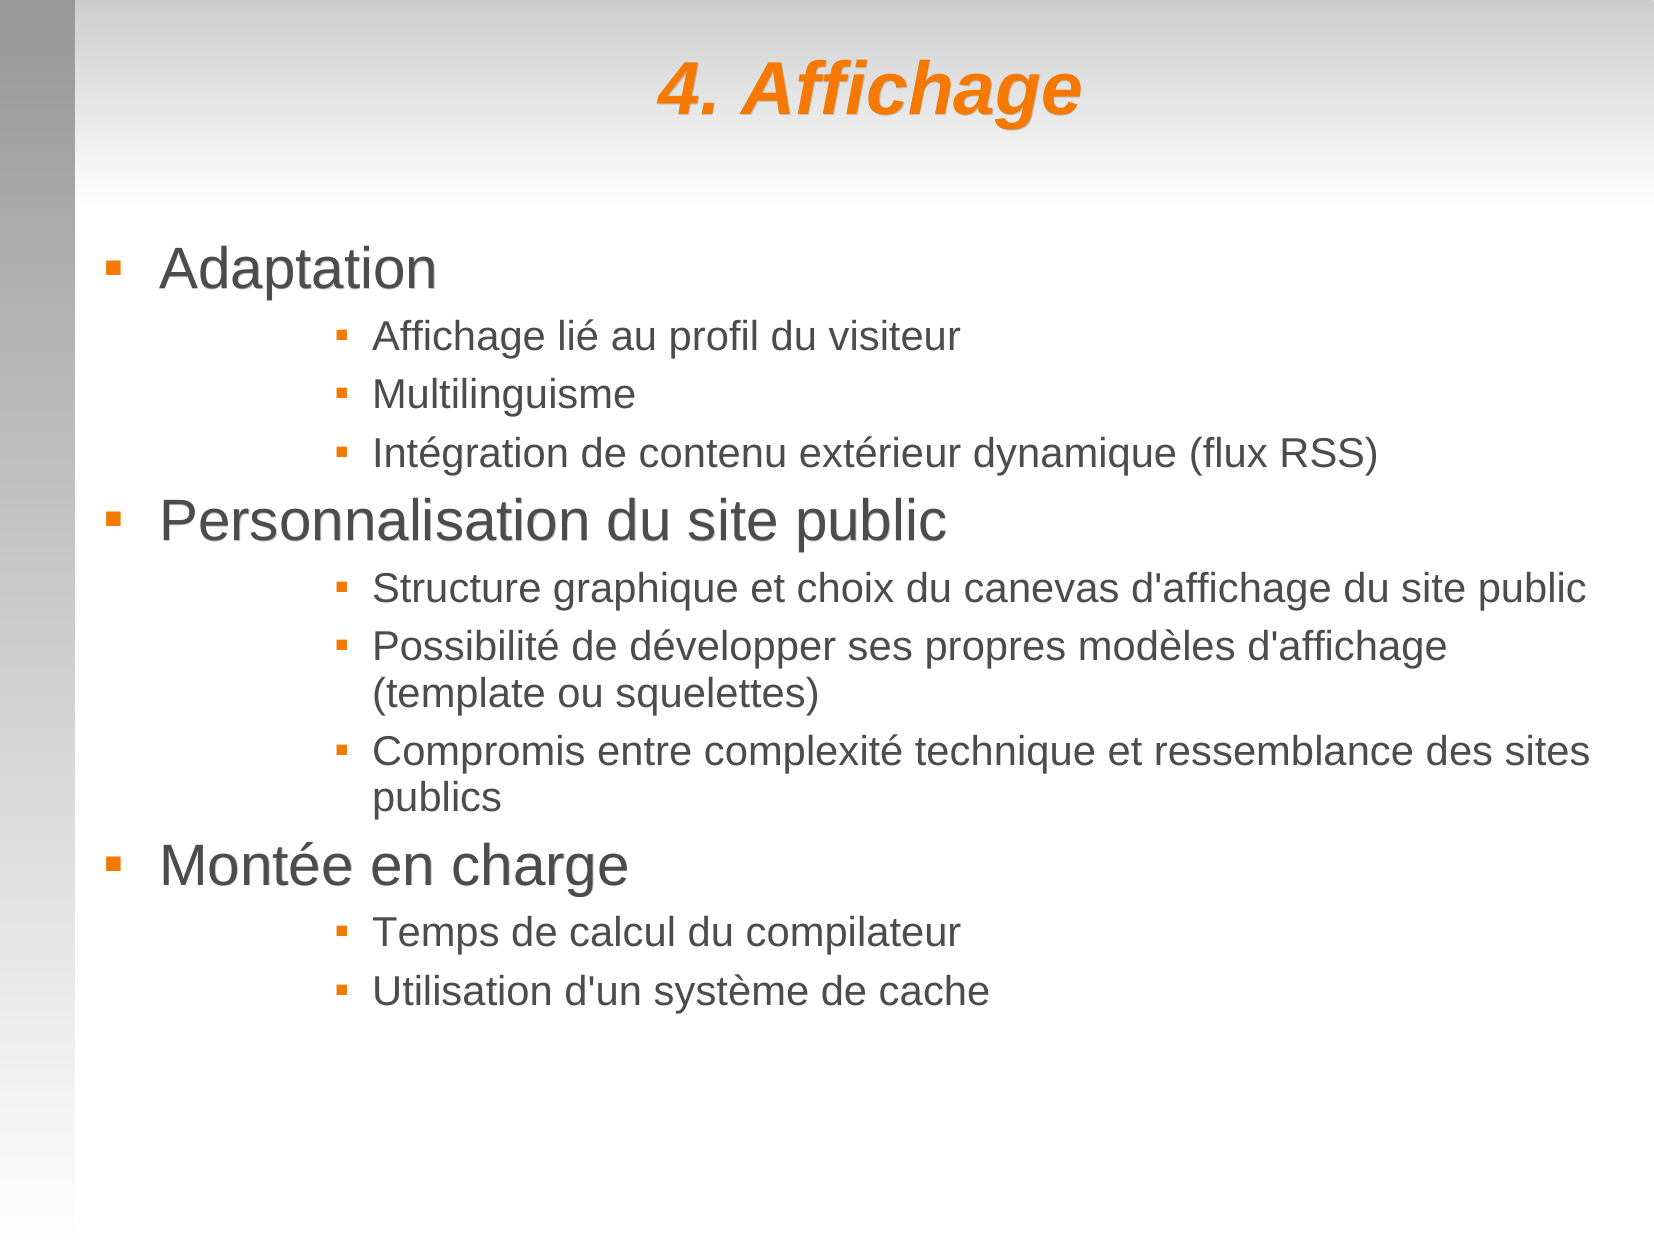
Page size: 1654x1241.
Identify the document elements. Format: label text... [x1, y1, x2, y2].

title 4. Affichage [88, 0, 1654, 178]
list Adaptation Affichage lié au profil du visiteur Multilinguisme Intégration de contenu extérieur dynamique (flux RSS) Personnalisation du site public Structure graphique et choix du canevas d'affichage du site public Possibilité de développer ses propres modèles d'affichage (template ou squelettes) Compromis entre complexité technique et ressemblance des sites publics Montée en charge Temps de calcul du compilateur Utilisation d'un système de cache [88, 236, 1625, 1093]
